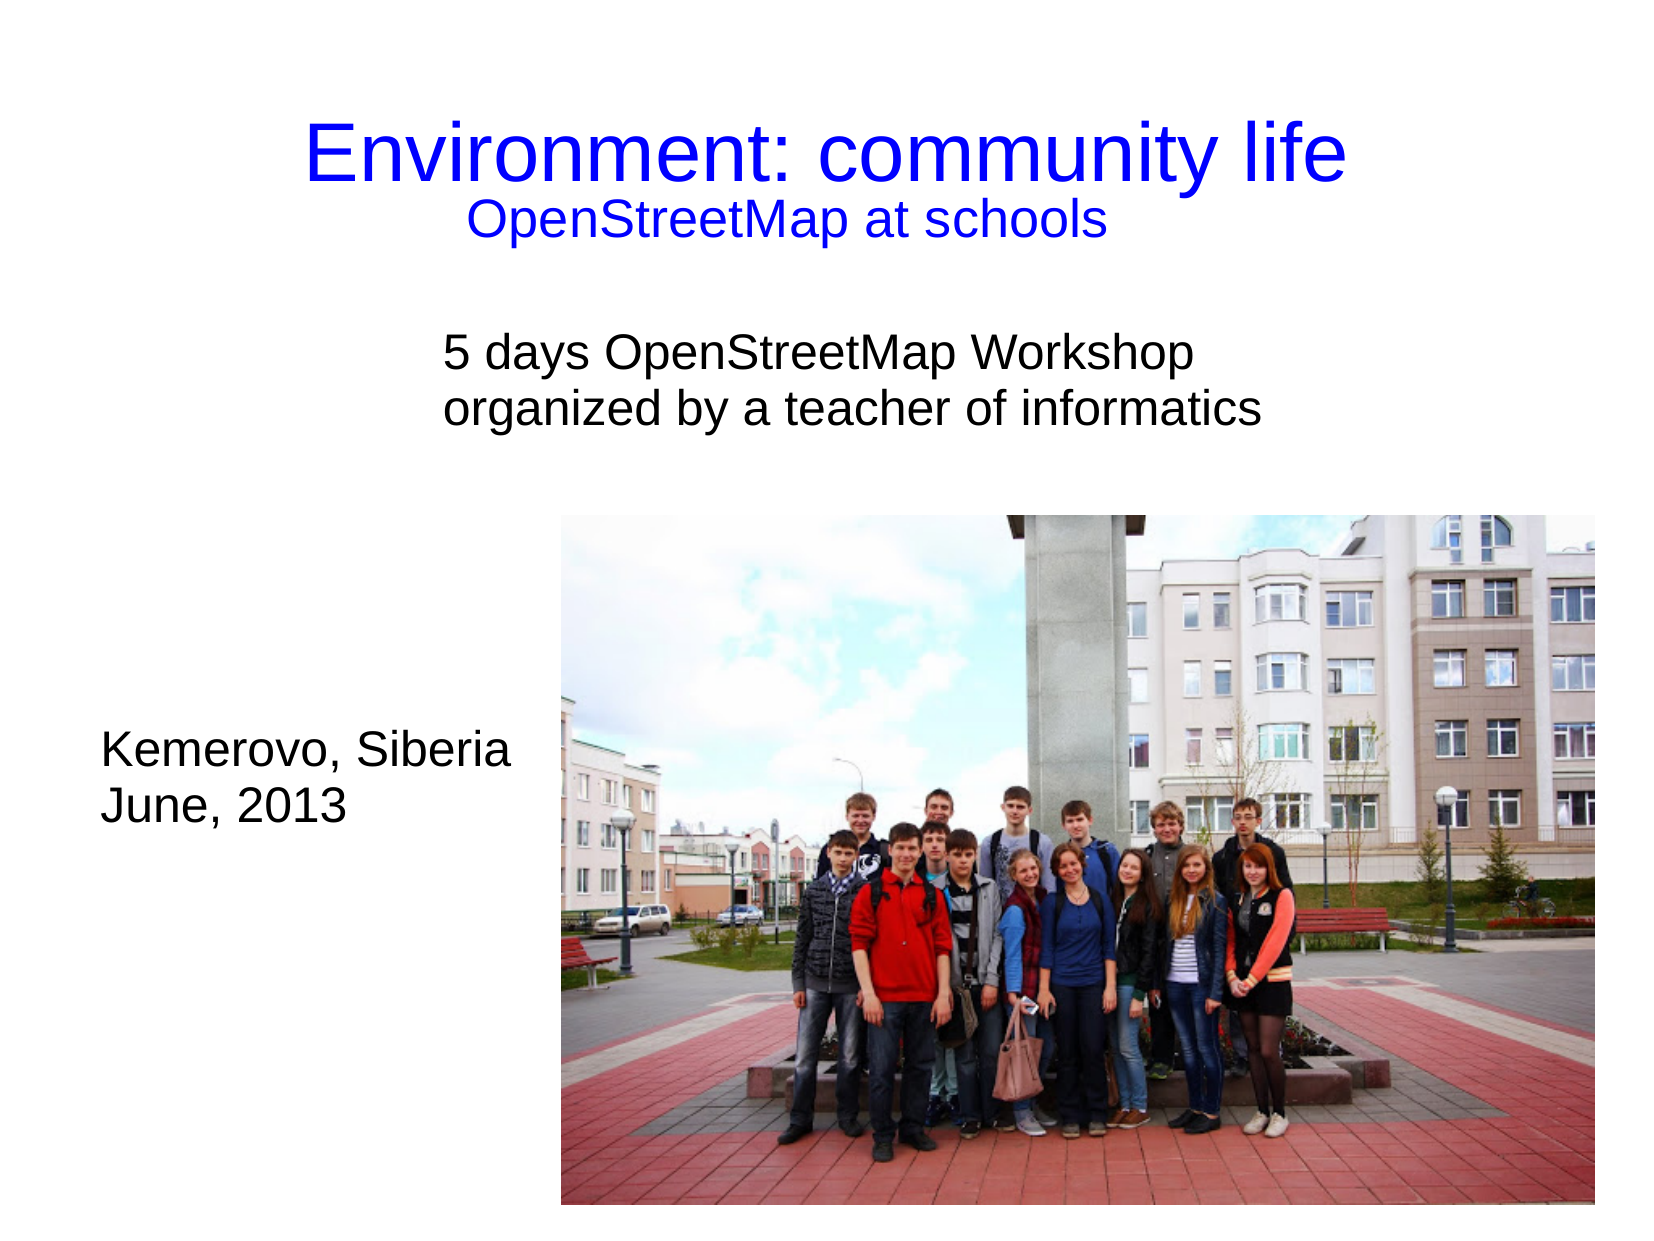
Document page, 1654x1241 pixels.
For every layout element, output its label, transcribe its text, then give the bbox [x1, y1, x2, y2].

text_box Kemerovo, Siberia June, 2013 [100, 721, 561, 833]
title Environment: community life [82, 49, 1571, 257]
picture [561, 515, 1595, 1205]
text_box 5 days OpenStreetMap Workshop organized by a teacher of informatics [442, 324, 1388, 437]
text_box OpenStreetMap at schools [466, 188, 1110, 250]
